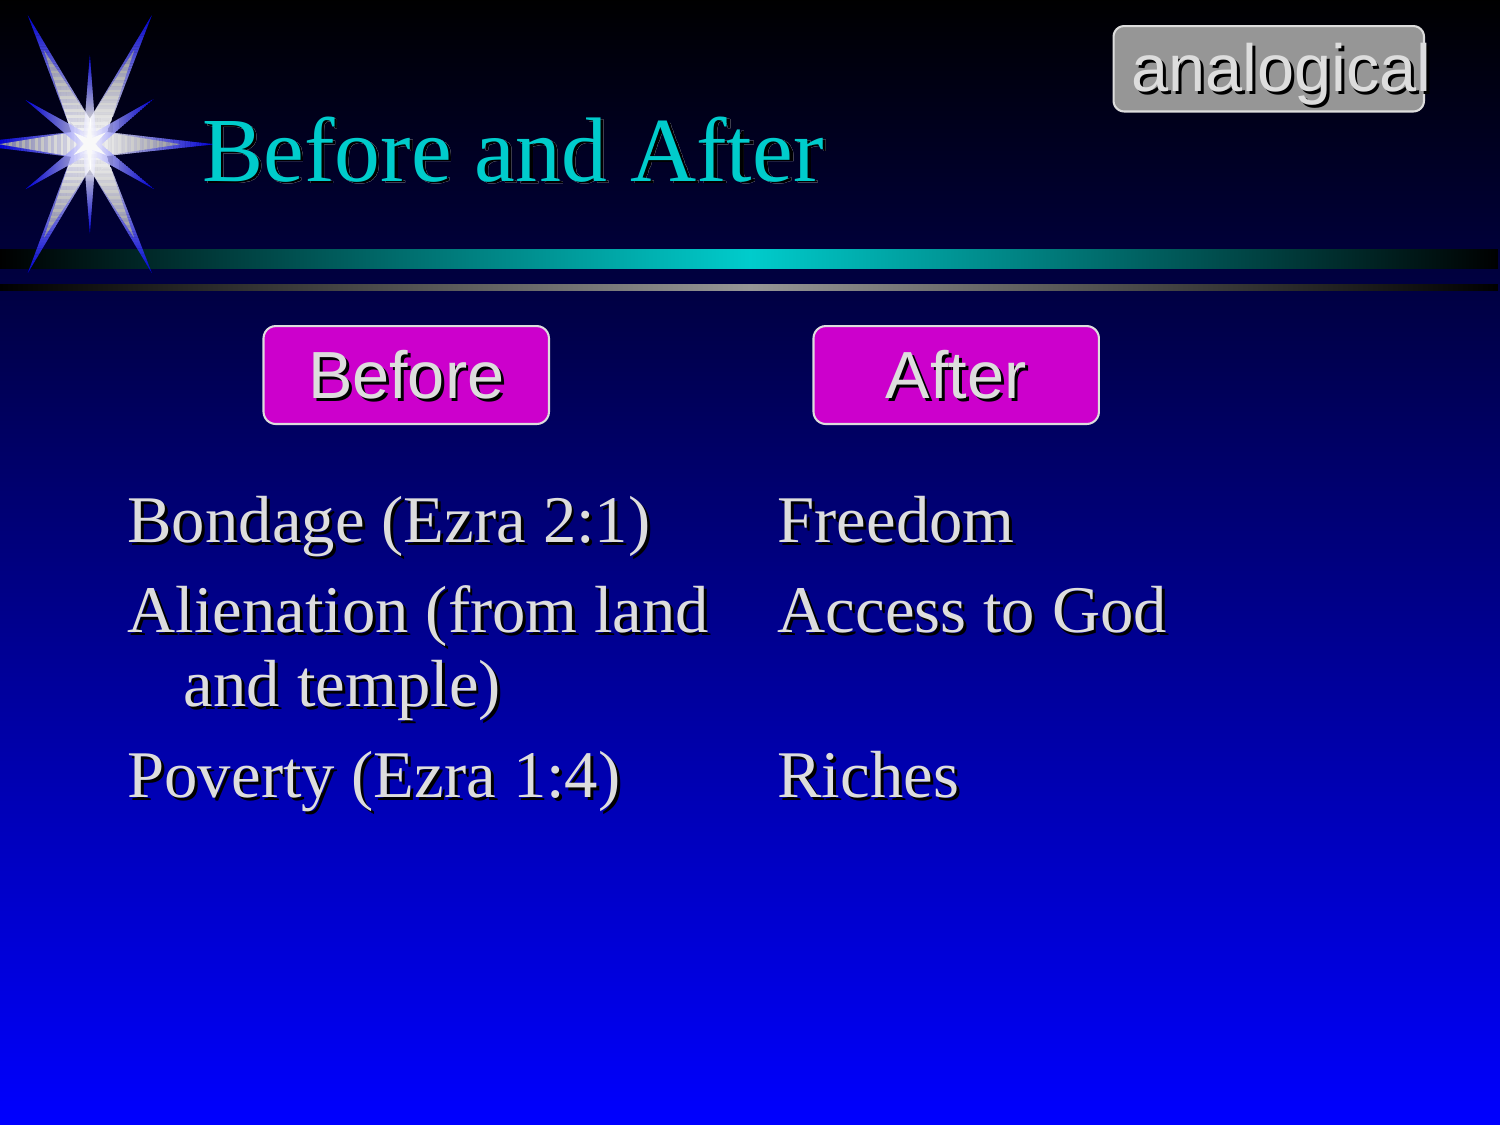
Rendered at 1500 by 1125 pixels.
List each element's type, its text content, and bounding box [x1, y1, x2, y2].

title Before and After [187, 56, 1463, 244]
text_box After [813, 326, 1099, 425]
text_box Before [263, 326, 549, 425]
list Freedom Access to God Riches [762, 474, 1388, 963]
list Bondage (Ezra 2:1) Alienation (from land and temple) Poverty (Ezra 1:4) [112, 474, 738, 963]
text_box analogical [1113, 26, 1424, 112]
